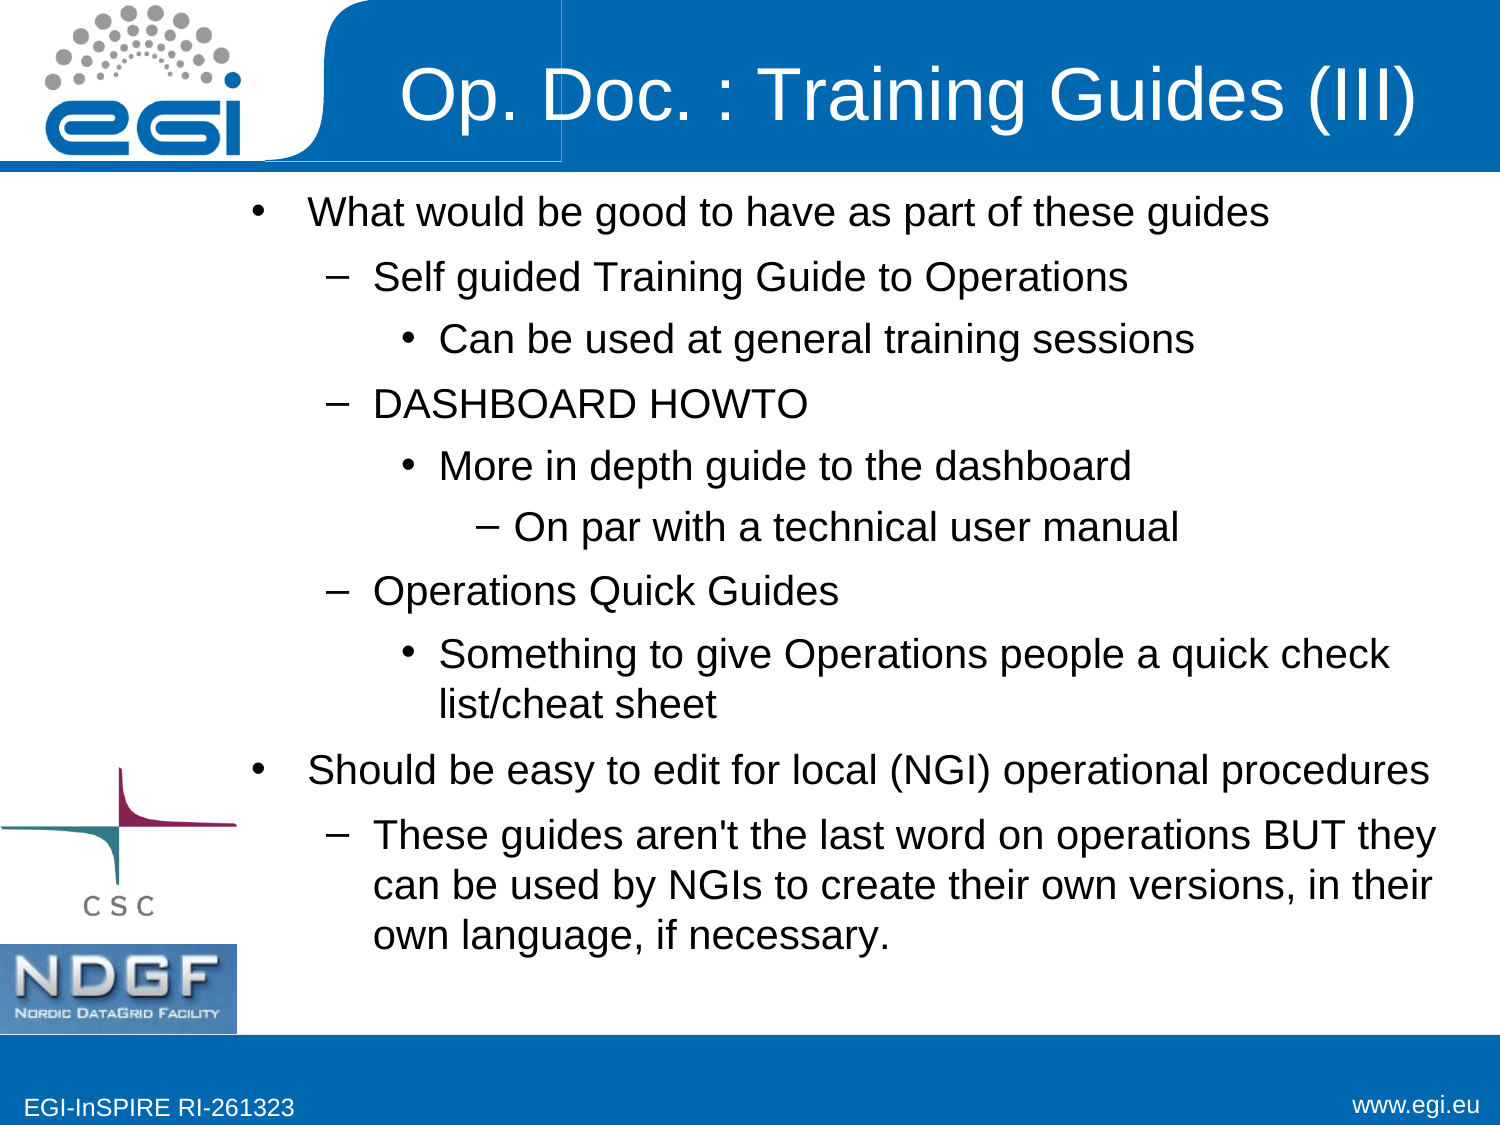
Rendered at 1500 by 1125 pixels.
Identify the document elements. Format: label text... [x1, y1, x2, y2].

list What would be good to have as part of these guides Self guided Training Guide to Operations Can be used at general training sessions DASHBOARD HOWTO More in depth guide to the dashboard On par with a technical user manual Operations Quick Guides Something to give Operations people a quick check list/cheat sheet Should be easy to edit for local (NGI) operational procedures These guides aren't the last word on operations BUT they can be used by NGIs to create their own versions, in their own language, if necessary. [236, 177, 1500, 1033]
picture [0, 944, 237, 1034]
title Op. Doc. : Training Guides (III) [348, 0, 1471, 177]
picture [0, 0, 265, 161]
picture [0, 767, 236, 916]
